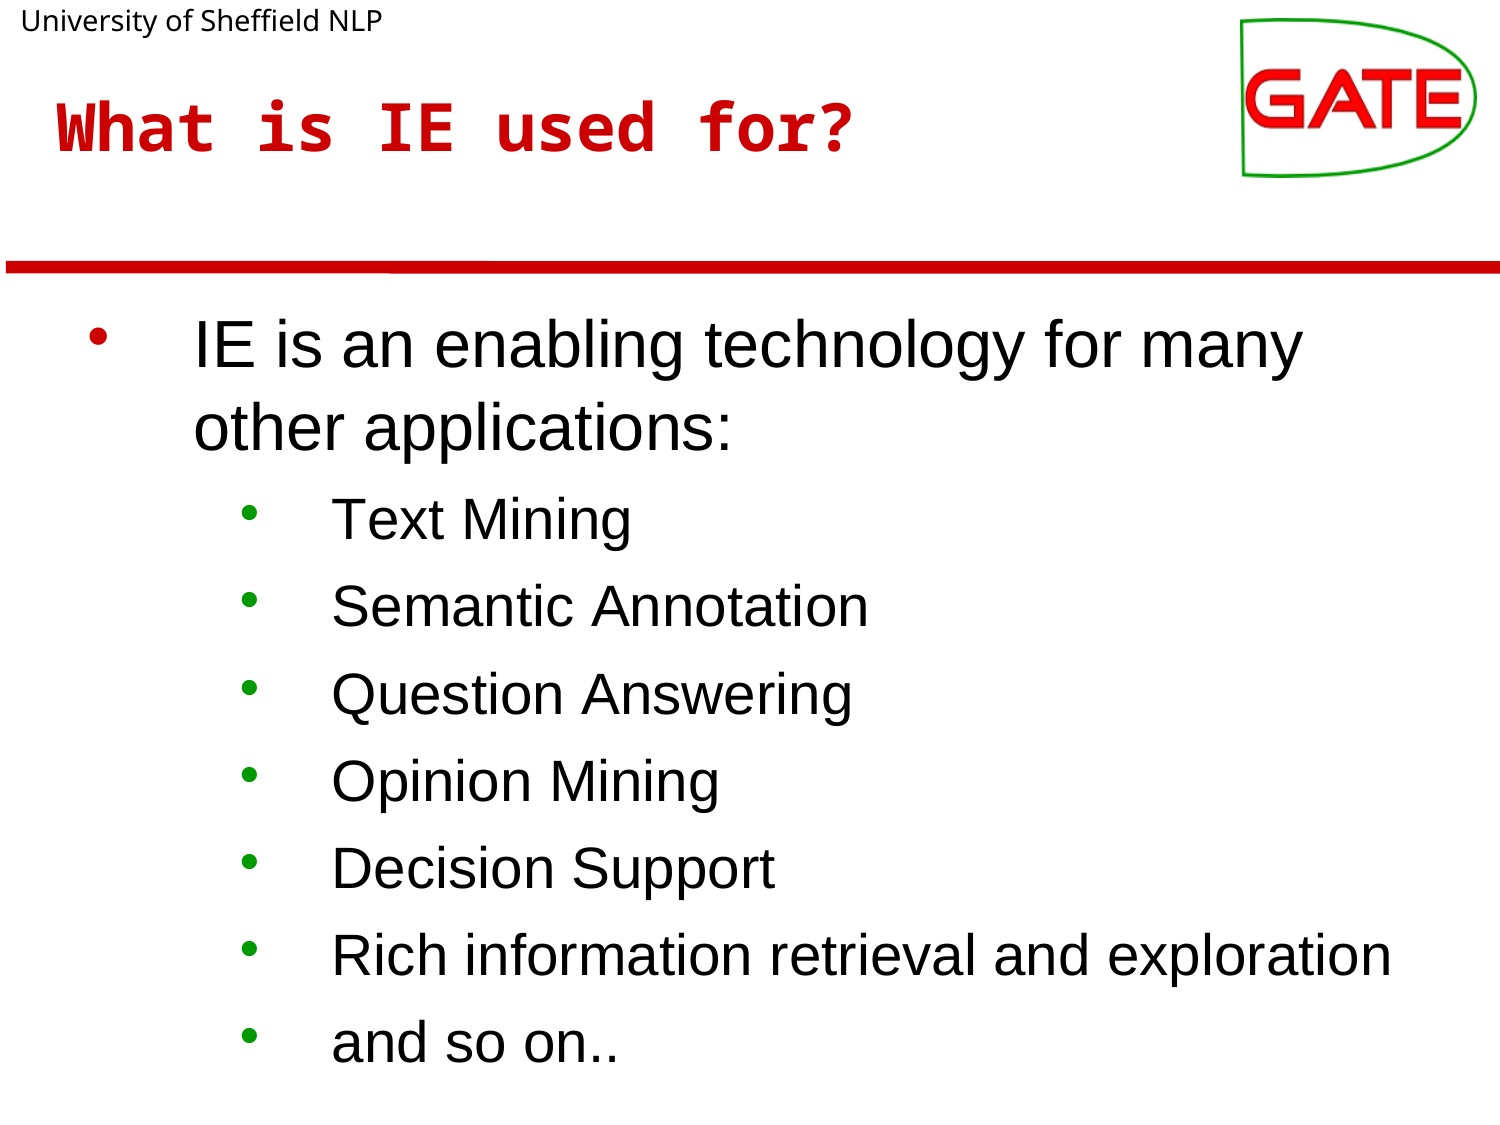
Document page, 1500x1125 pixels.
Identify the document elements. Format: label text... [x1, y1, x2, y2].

list IE is an enabling technology for many other applications: Text Mining Semantic Annotation Question Answering Opinion Mining Decision Support Rich information retrieval and exploration and so on.. [56, 290, 1477, 1094]
picture [1240, 18, 1477, 178]
title What is IE used for? [56, 56, 1120, 200]
